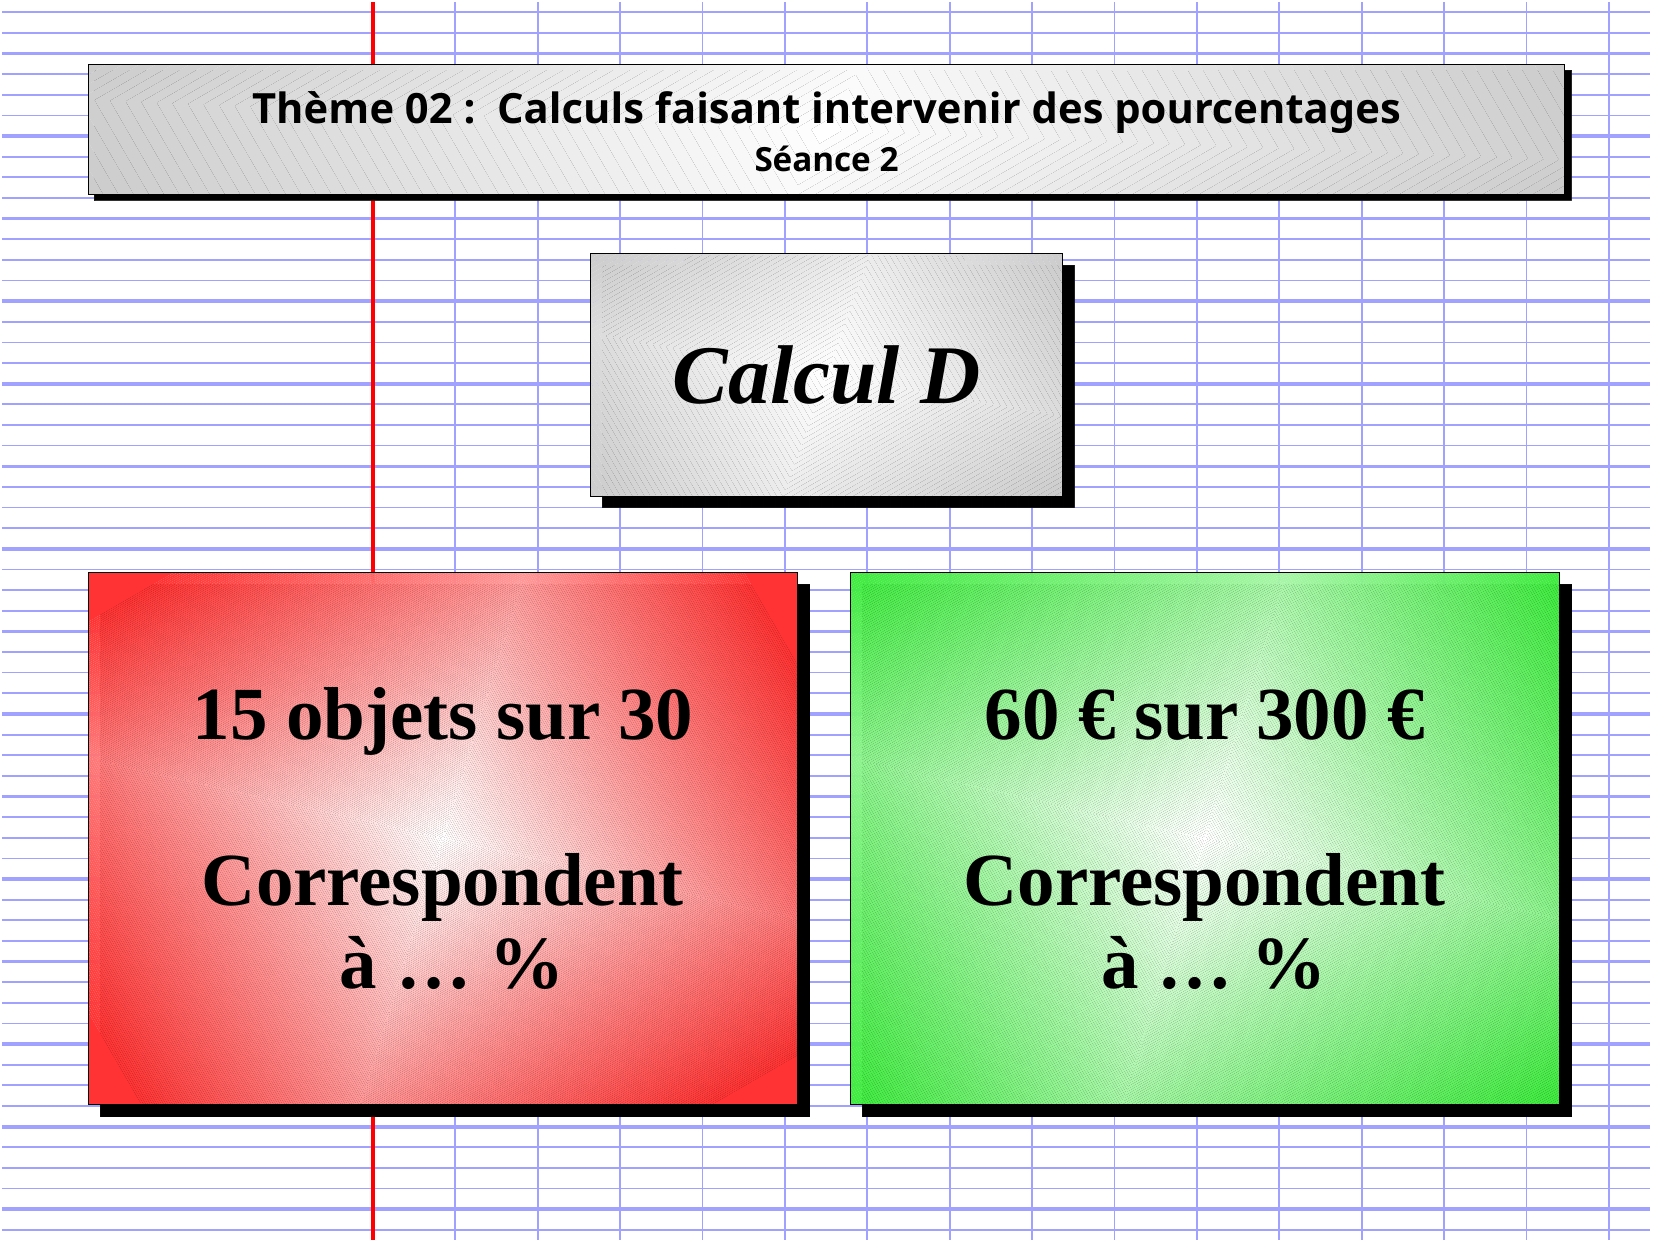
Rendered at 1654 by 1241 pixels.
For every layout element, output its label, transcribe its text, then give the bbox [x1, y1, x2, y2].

text_box Calcul D [590, 253, 1063, 497]
text_box 60 € sur 300 € Correspondent à … % [850, 572, 1560, 1105]
picture [0, 0, 1654, 1241]
text_box 15 objets sur 30 Correspondent à … % [88, 572, 798, 1105]
text_box Thème 02 : Calculs faisant intervenir des pourcentages Séance 2 [88, 64, 1565, 195]
